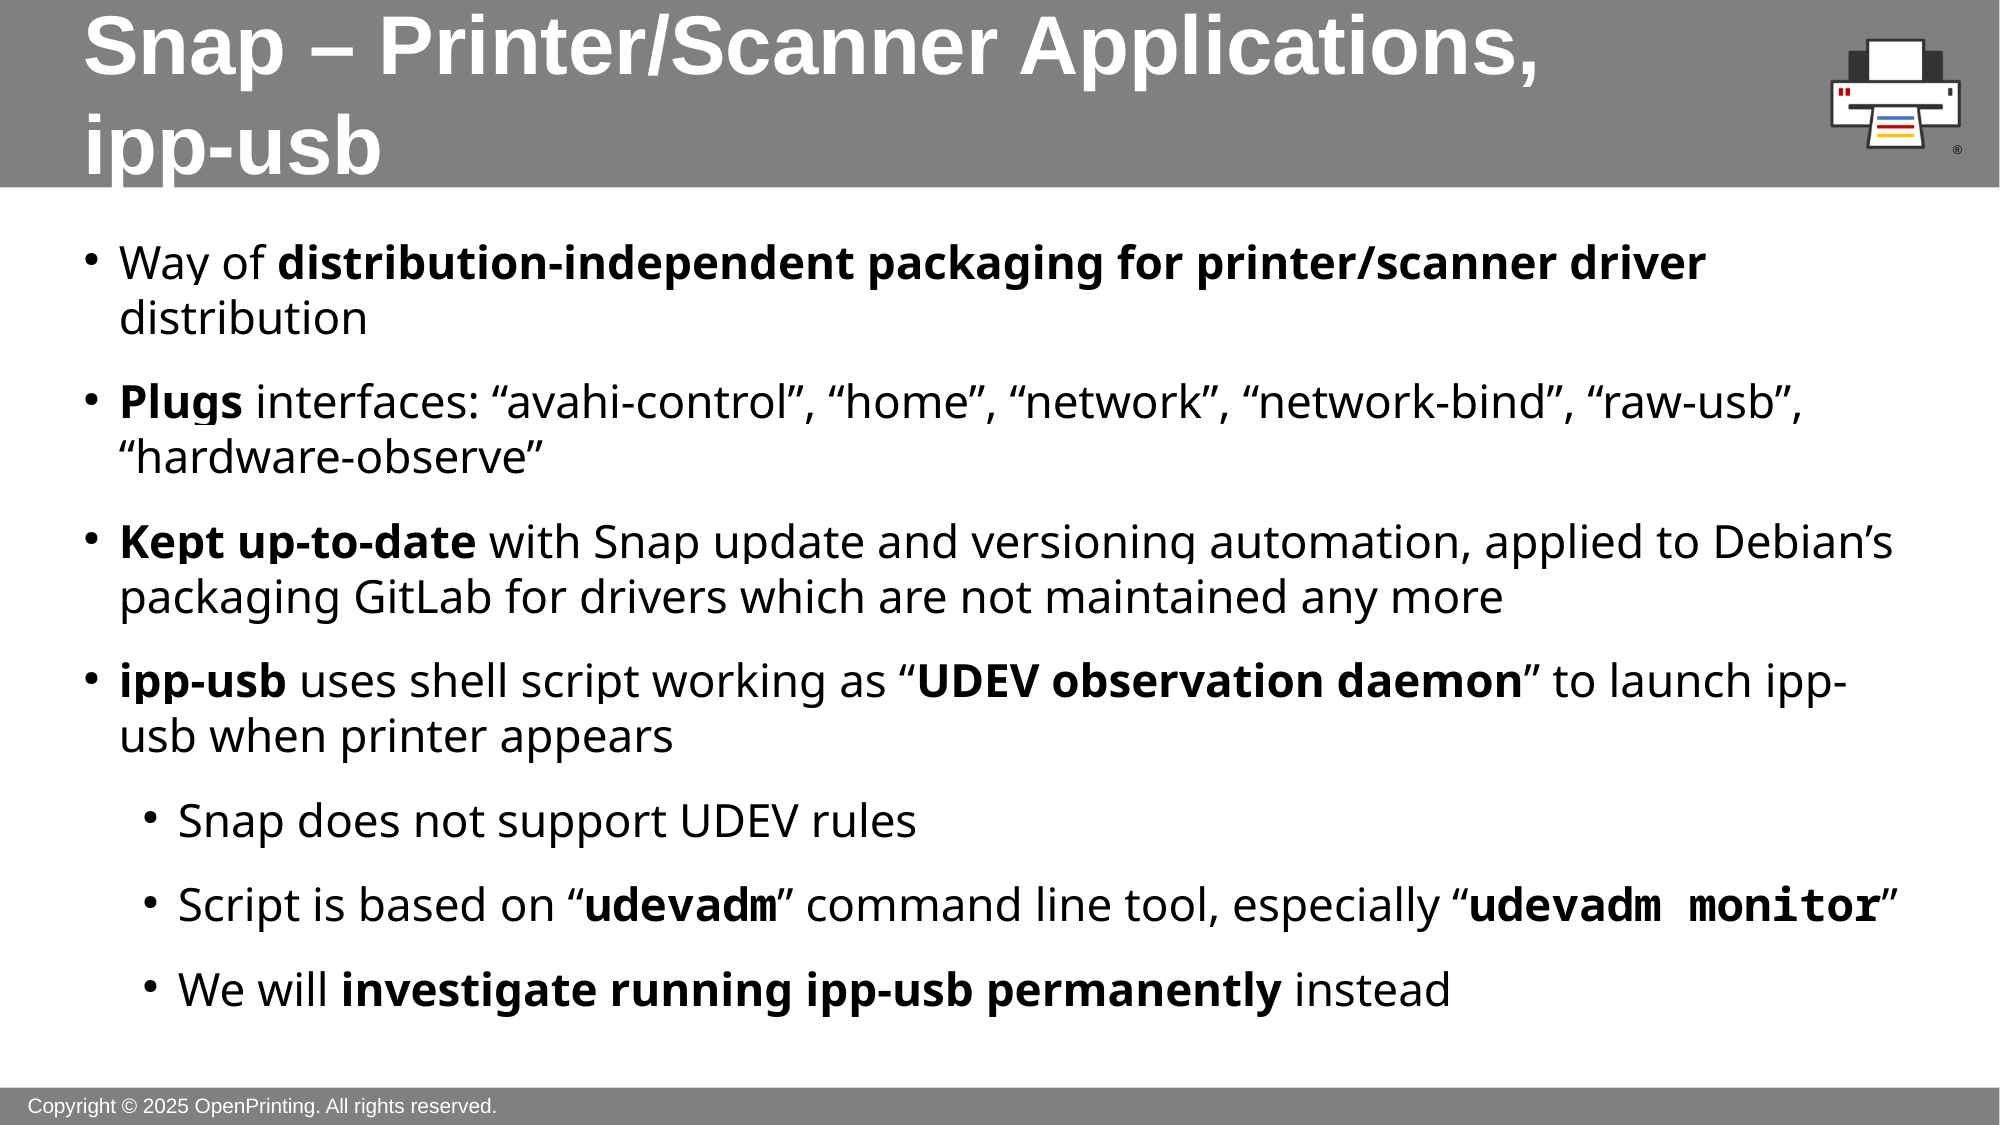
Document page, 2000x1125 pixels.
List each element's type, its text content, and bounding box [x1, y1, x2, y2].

list Way of distribution-independent packaging for printer/scanner driver distribution Plugs interfaces: “avahi-control”, “home”, “network”, “network-bind”, “raw-usb”, “hardware-observe” Kept up-to-date with Snap update and versioning automation, applied to Debian’s packaging GitLab for drivers which are not maintained any more ipp-usb uses shell script working as “UDEV observation daemon” to launch ipp-usb when printer appears Snap does not support UDEV rules Script is based on “udevadm” command line tool, especially “udevadm monitor” We will investigate running ipp-usb permanently instead [75, 224, 1936, 1067]
title Snap – Printer/Scanner Applications, ipp-usb [75, 7, 1786, 175]
picture [1825, 33, 1966, 154]
